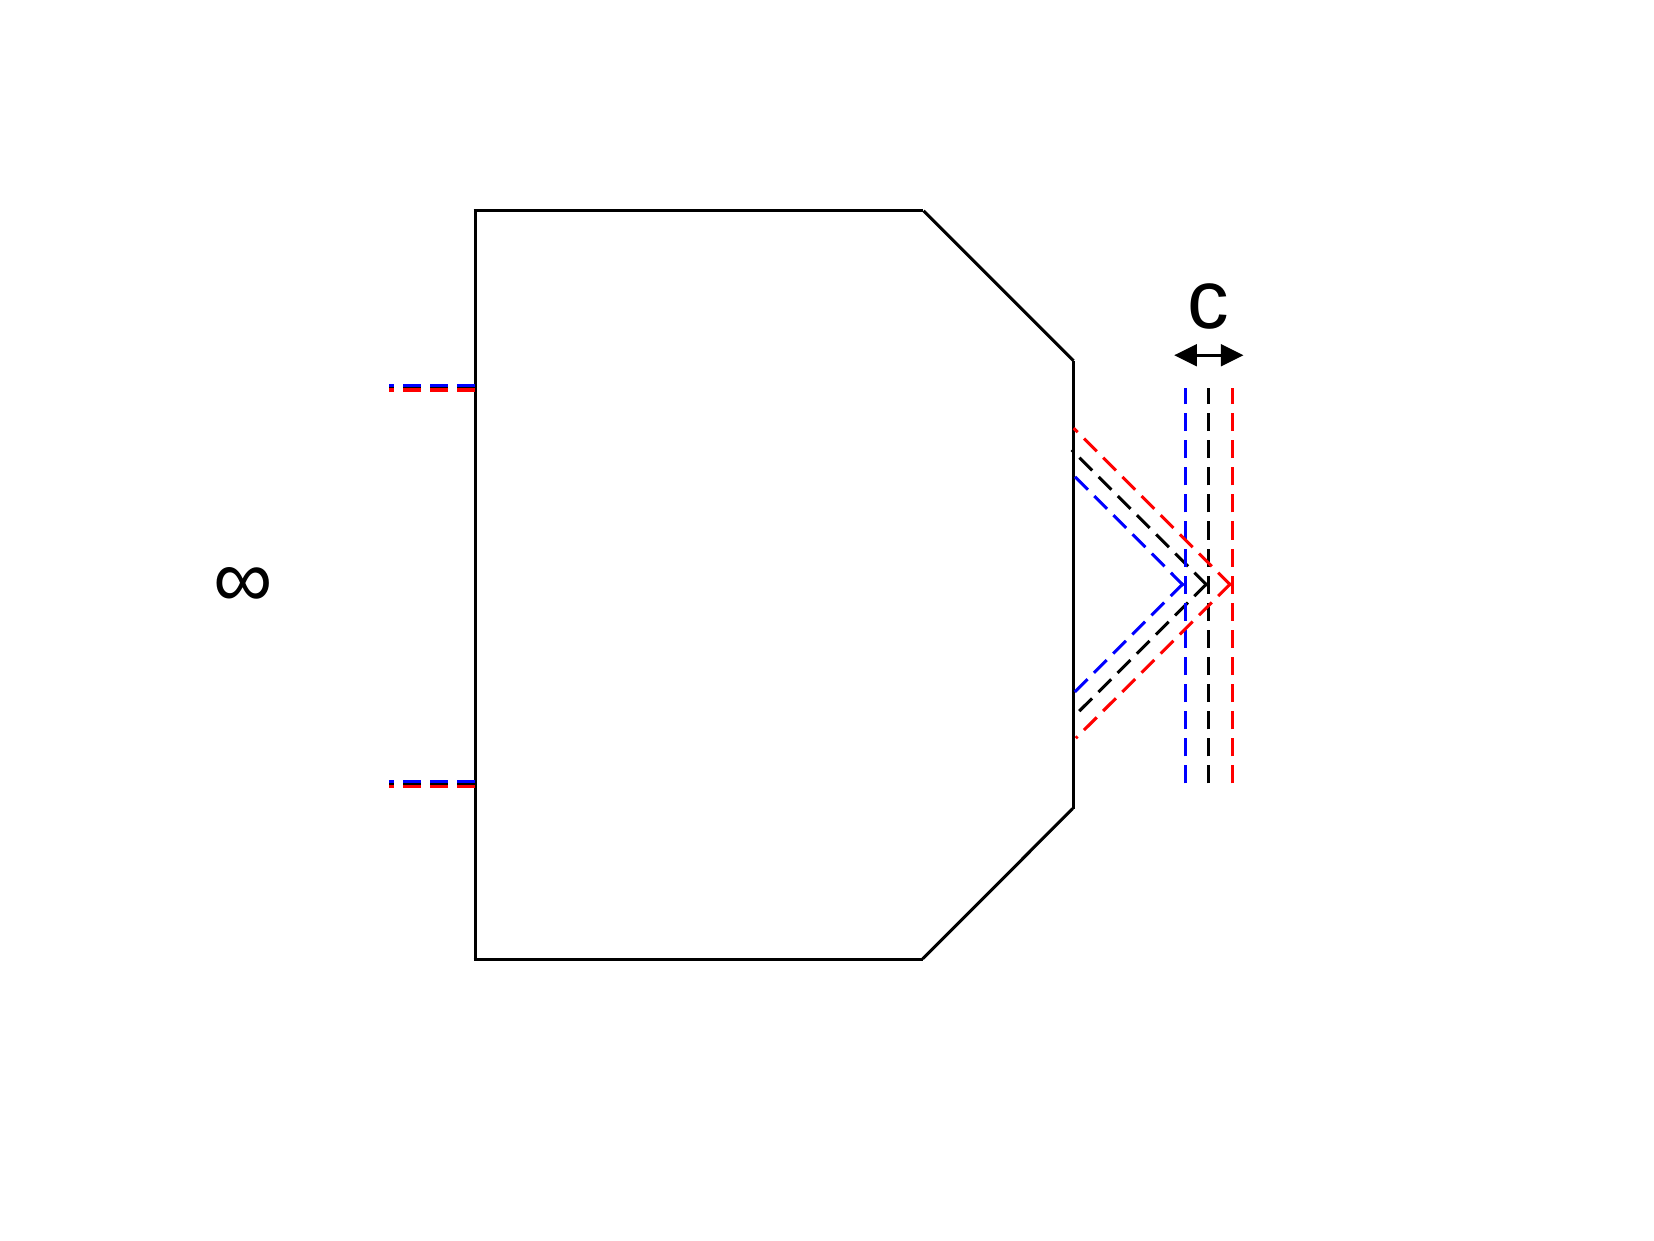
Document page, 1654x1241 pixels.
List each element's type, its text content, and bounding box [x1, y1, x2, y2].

text_box ∞ [168, 525, 319, 643]
text_box c [1133, 245, 1284, 364]
